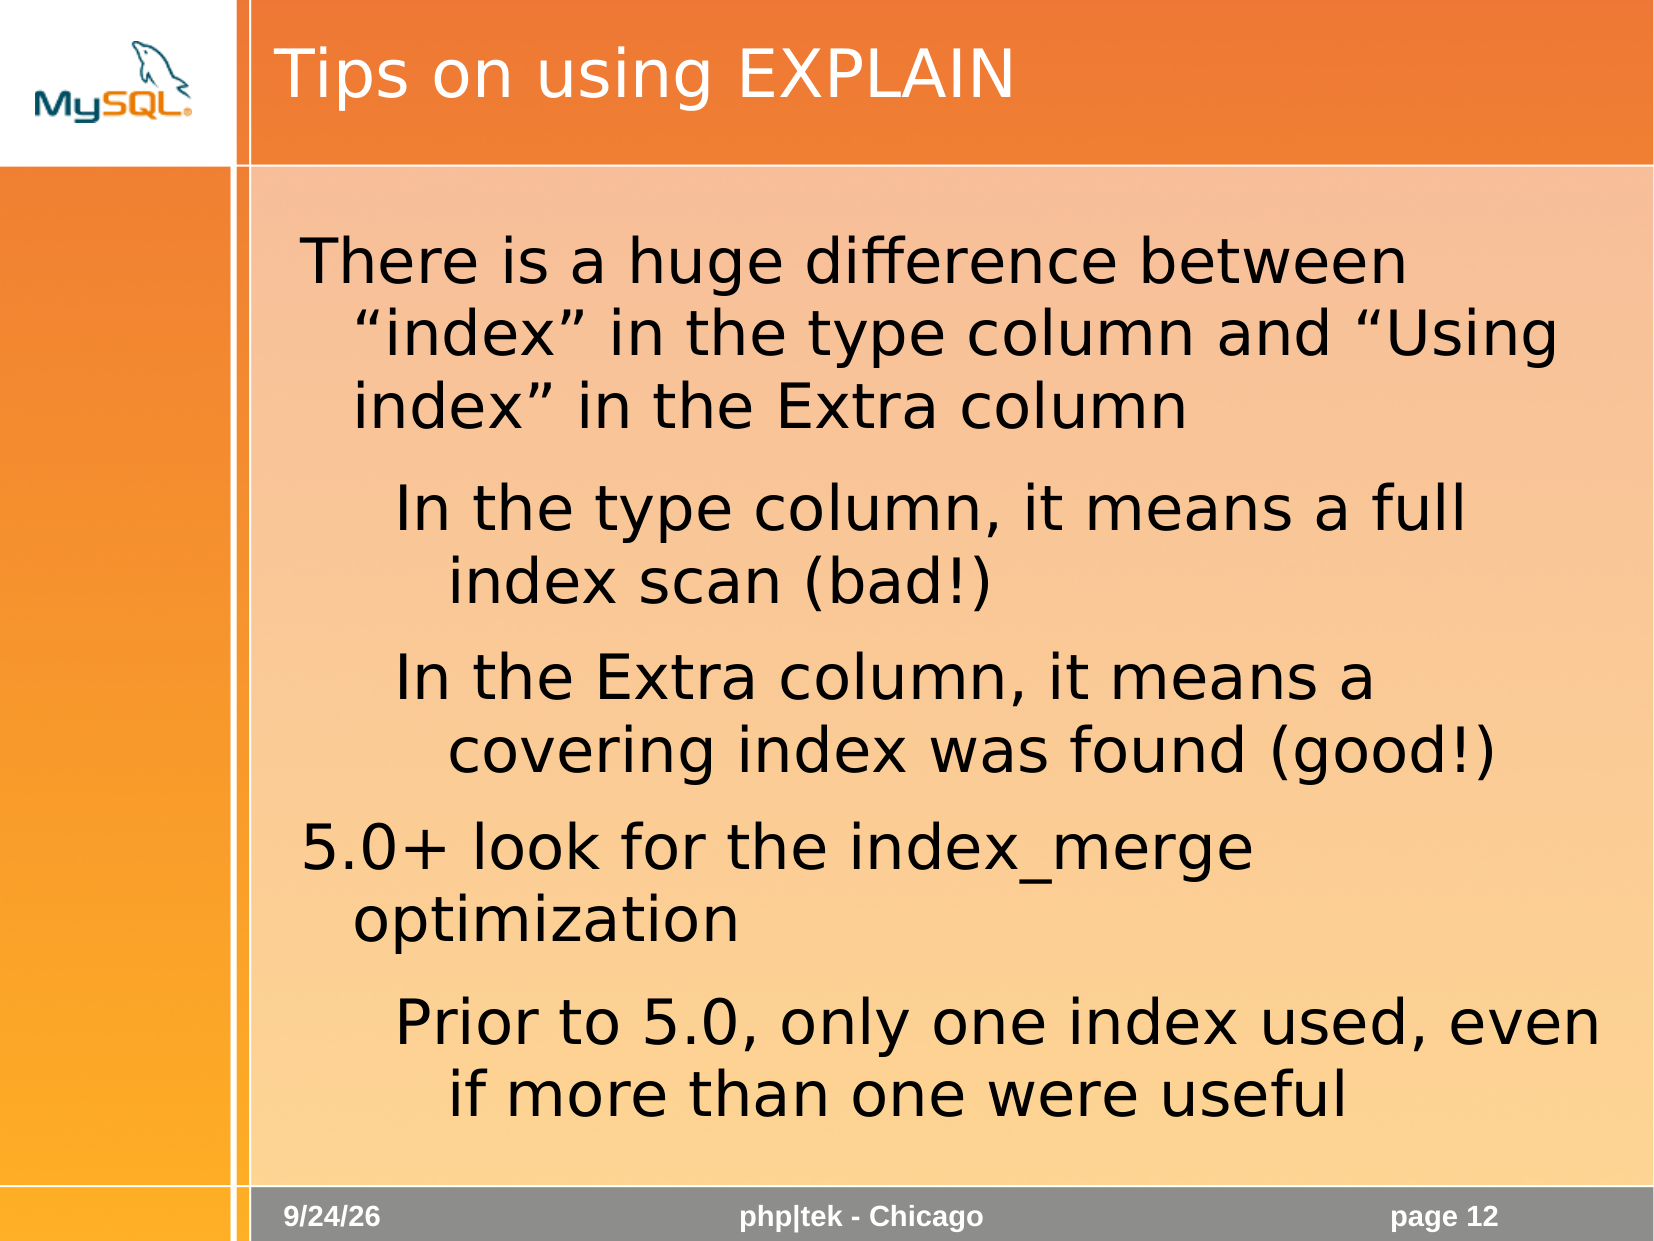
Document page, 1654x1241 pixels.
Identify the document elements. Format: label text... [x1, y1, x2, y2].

picture [0, 0, 1654, 1241]
picture [35, 41, 192, 123]
title Tips on using EXPLAIN [274, 11, 1500, 137]
list There is a huge difference between “index” in the type column and “Using index” in the Extra column In the type column, it means a full index scan (bad!) In the Extra column, it means a covering index was found (good!) 5.0+ look for the index_merge optimization Prior to 5.0, only one index used, even if more than one were useful [300, 225, 1613, 1163]
